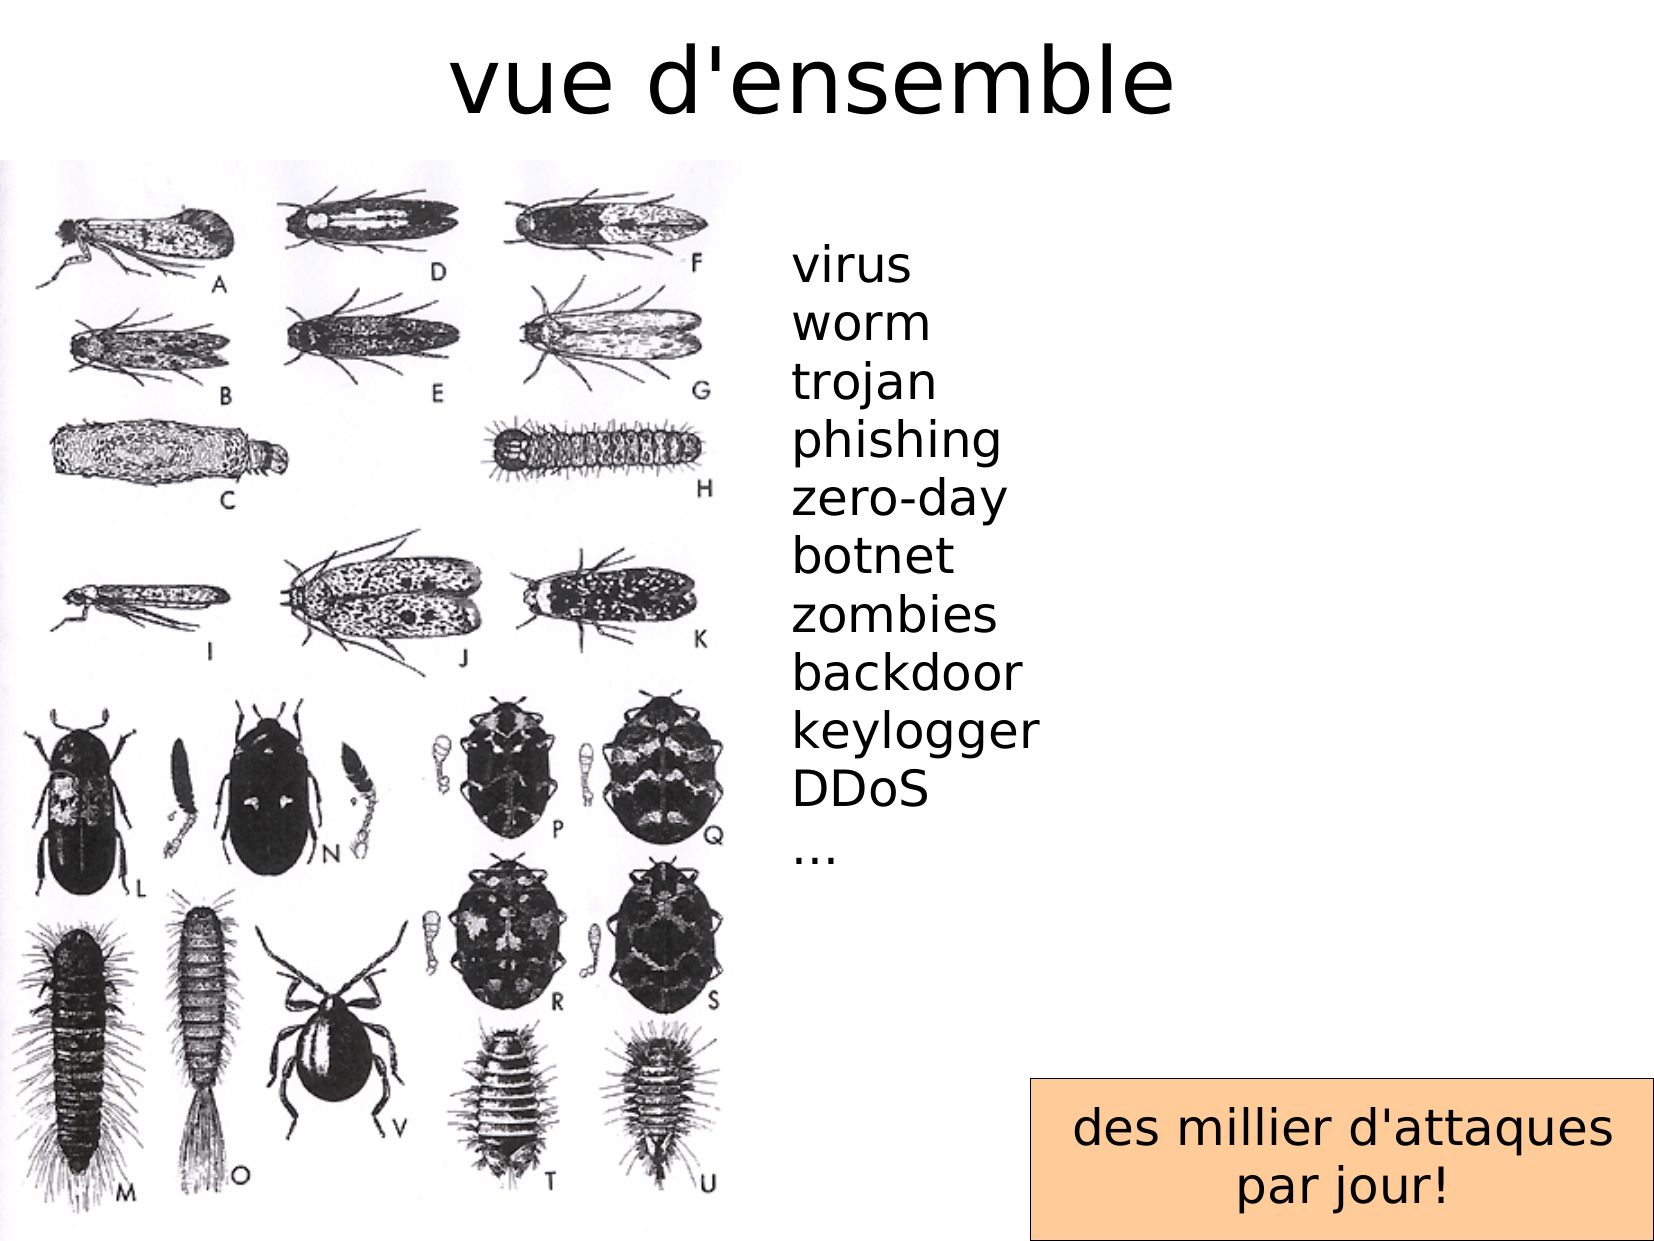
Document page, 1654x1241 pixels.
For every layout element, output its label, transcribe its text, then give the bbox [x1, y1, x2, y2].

picture [0, 160, 756, 1241]
title vue d'ensemble [121, 17, 1504, 143]
text_box des millier d'attaques par jour! [1072, 1099, 1634, 1216]
text_box virus worm trojan phishing zero-day botnet zombies backdoor keylogger DDoS ... [791, 236, 1086, 877]
text_box [1030, 1078, 1654, 1241]
